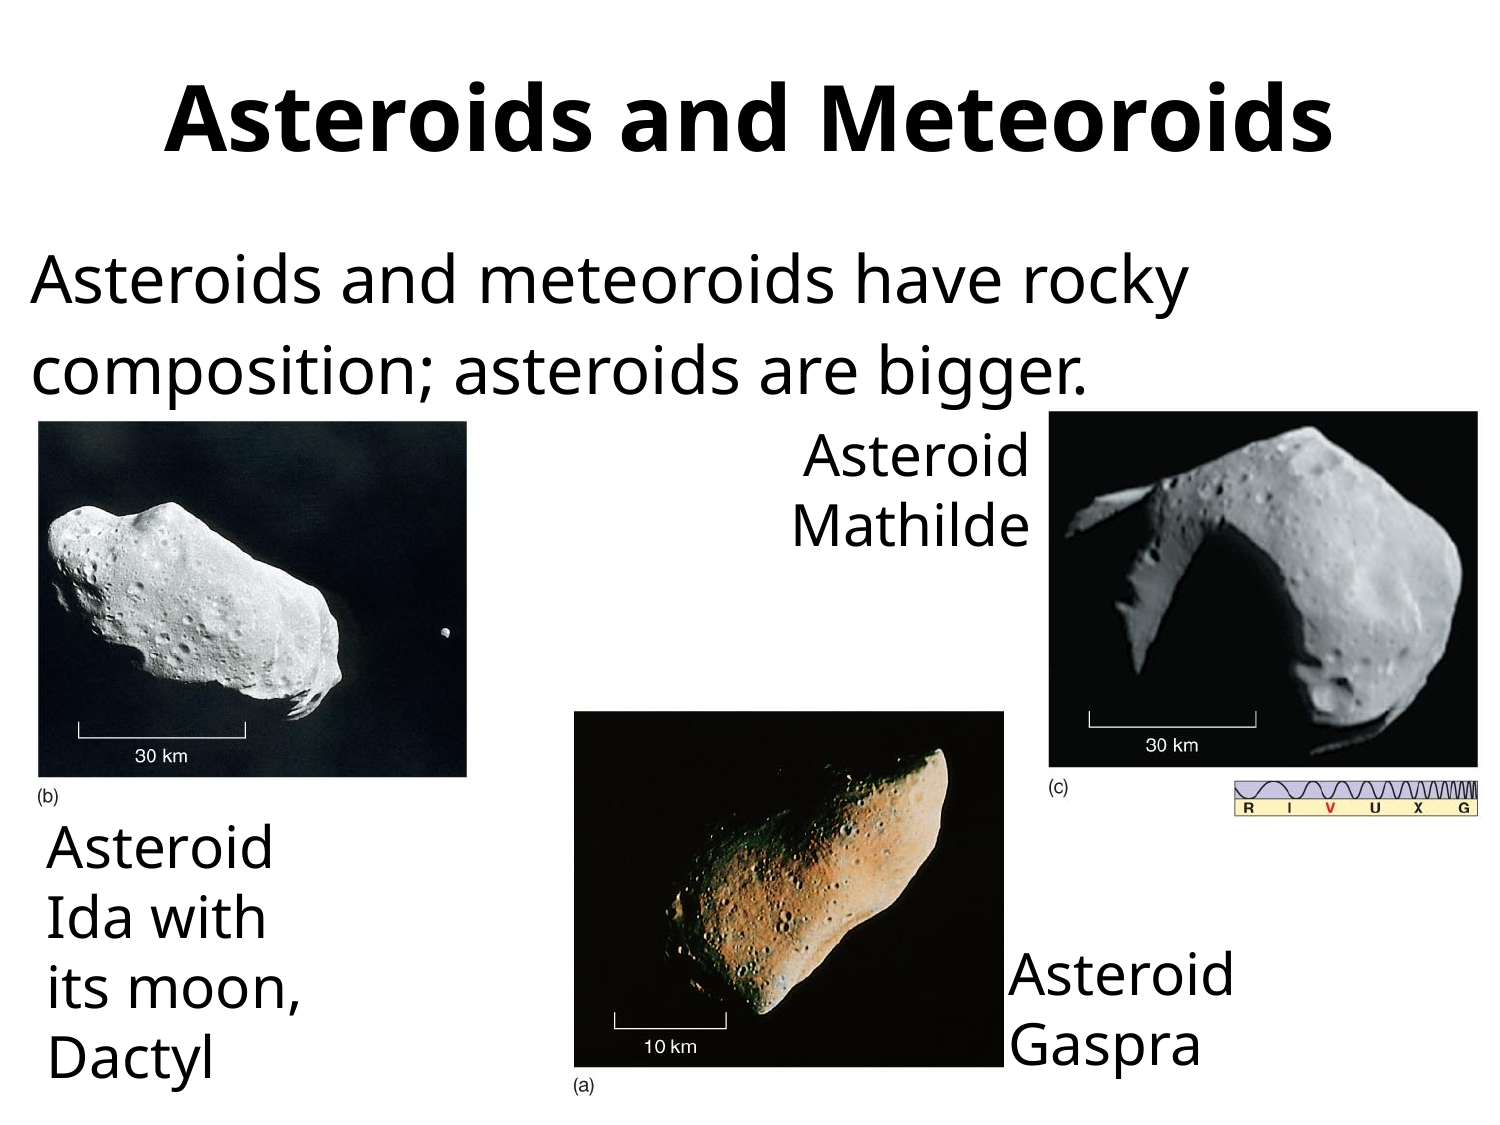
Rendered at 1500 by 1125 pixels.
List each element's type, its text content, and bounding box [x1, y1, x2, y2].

picture [1045, 407, 1483, 820]
text_box Asteroid Ida with its moon, Dactyl [32, 802, 341, 1098]
list Asteroids and meteoroids have rocky composition; asteroids are bigger. [30, 232, 1471, 885]
picture [32, 417, 474, 808]
picture [567, 707, 1008, 1098]
title Asteroids and Meteoroids [30, 62, 1471, 170]
text_box Asteroid Gaspra [993, 930, 1271, 1085]
